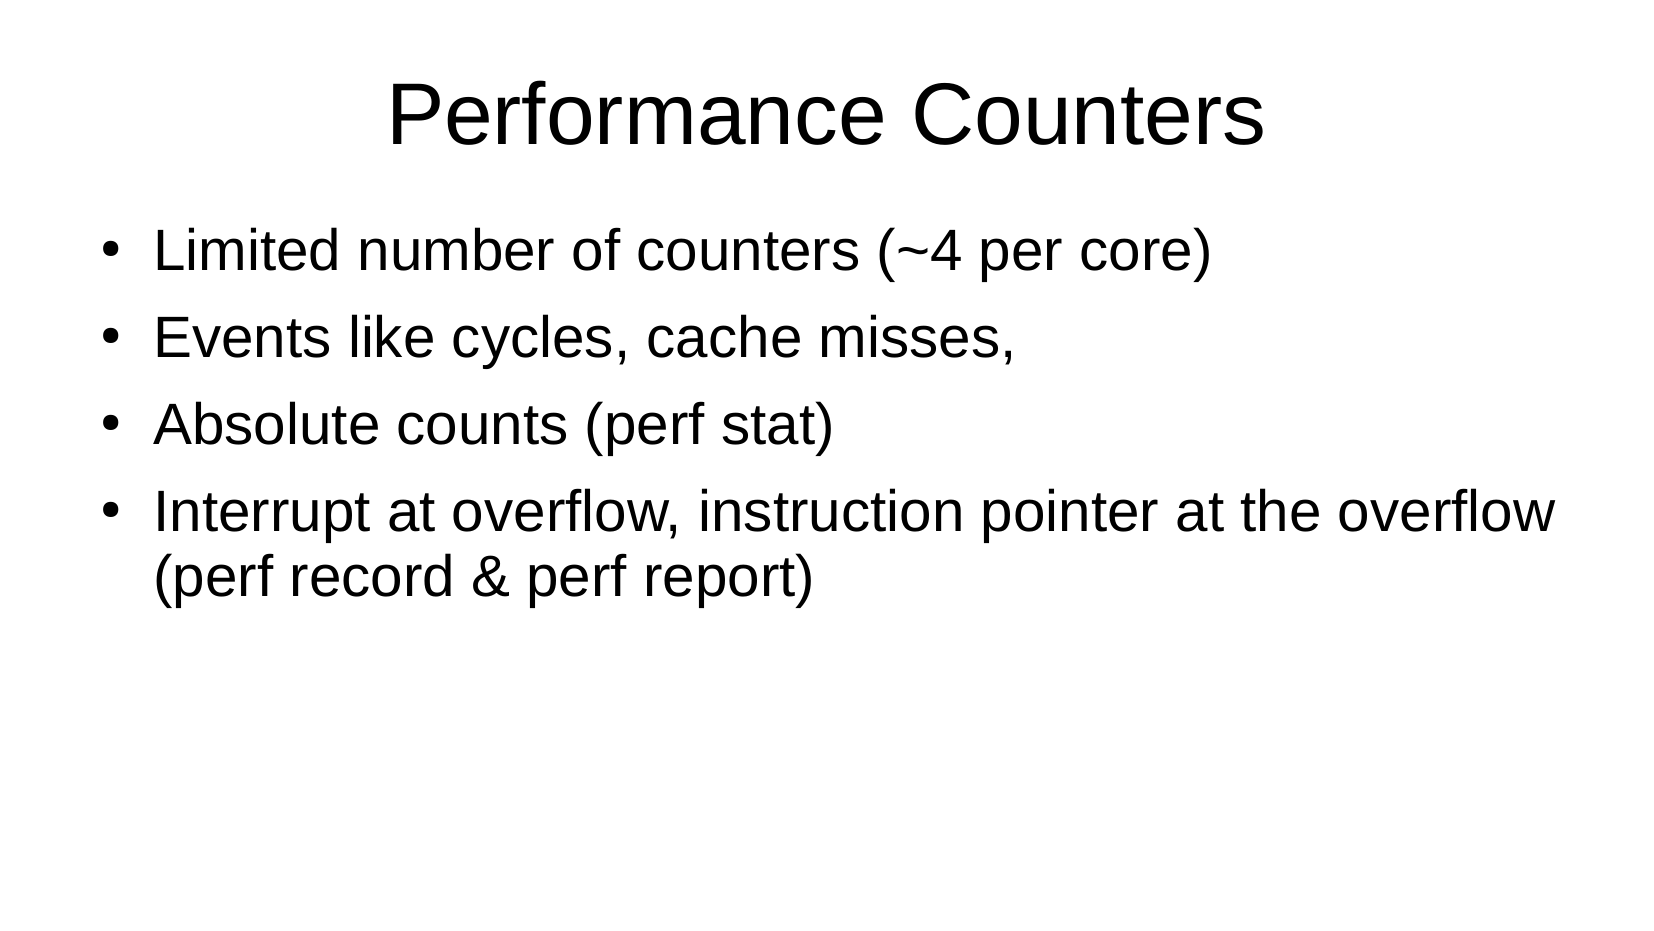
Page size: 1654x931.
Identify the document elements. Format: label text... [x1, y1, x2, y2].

title Performance Counters [82, 37, 1571, 193]
list Limited number of counters (~4 per core) Events like cycles, cache misses, Absolute counts (perf stat) Interrupt at overflow, instruction pointer at the overflow (perf record & perf report) [82, 217, 1571, 758]
